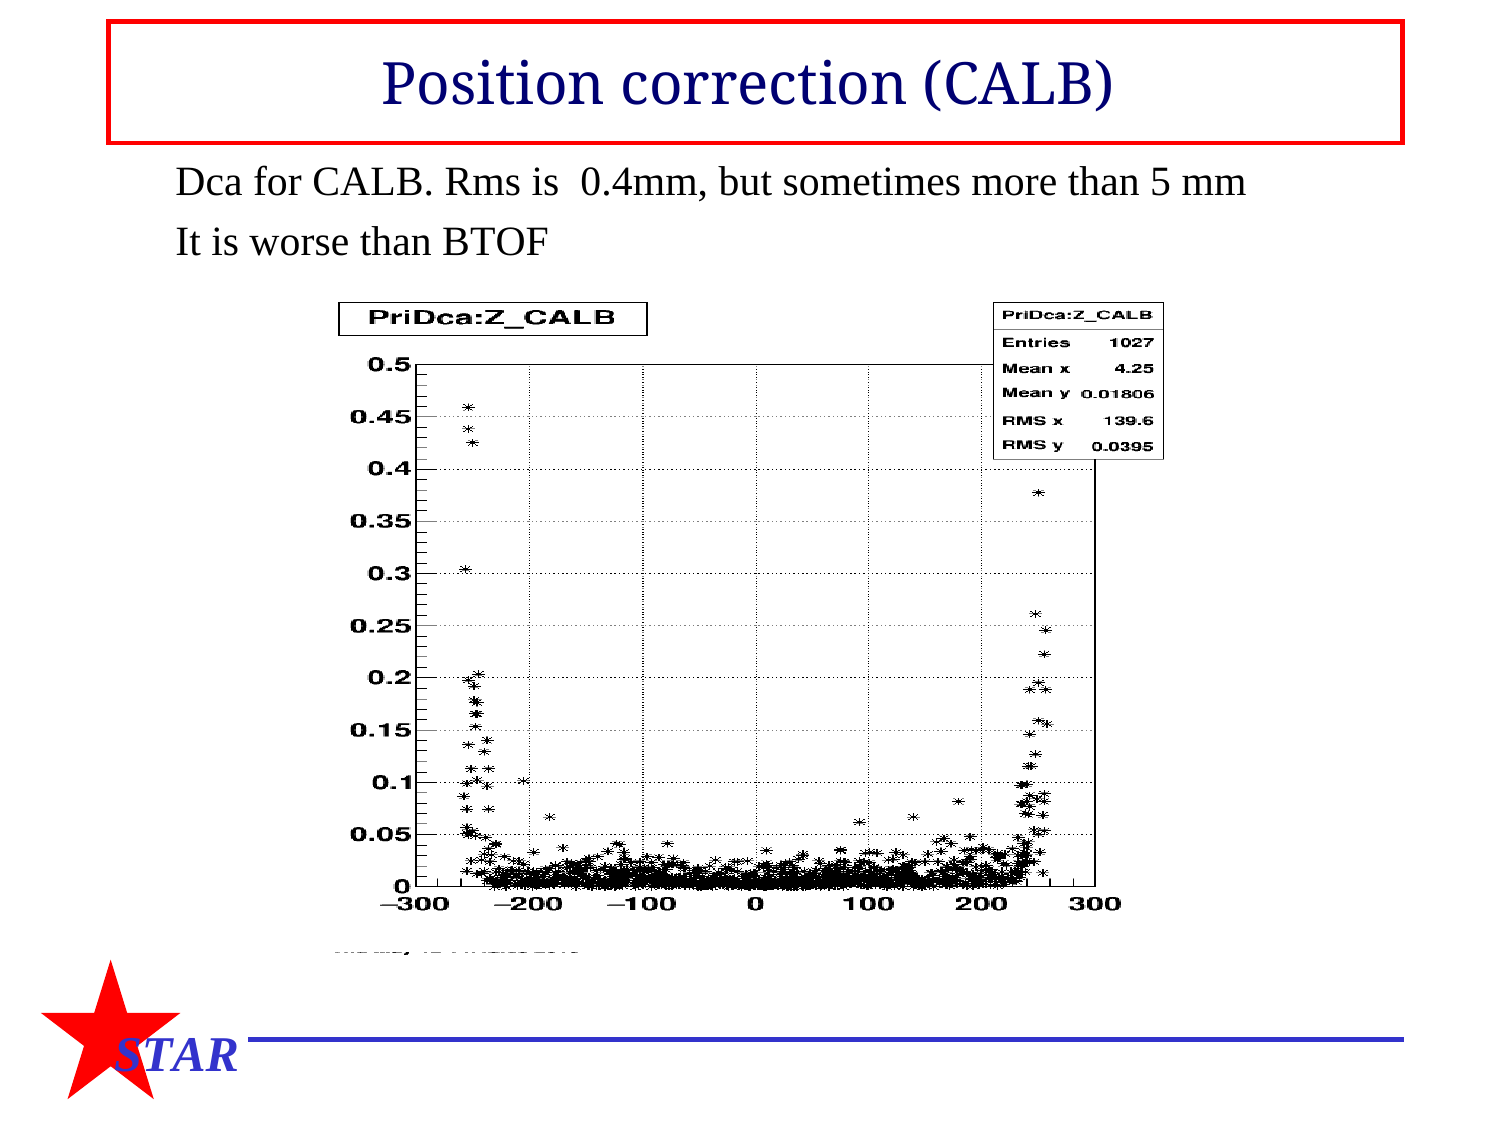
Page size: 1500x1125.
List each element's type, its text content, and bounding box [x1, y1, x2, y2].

picture [324, 293, 1191, 959]
list Dca for CALB. Rms is 0.4mm, but sometimes more than 5 mm It is worse than BTOF [104, 146, 1396, 799]
title Position correction (CALB) [101, 32, 1395, 131]
